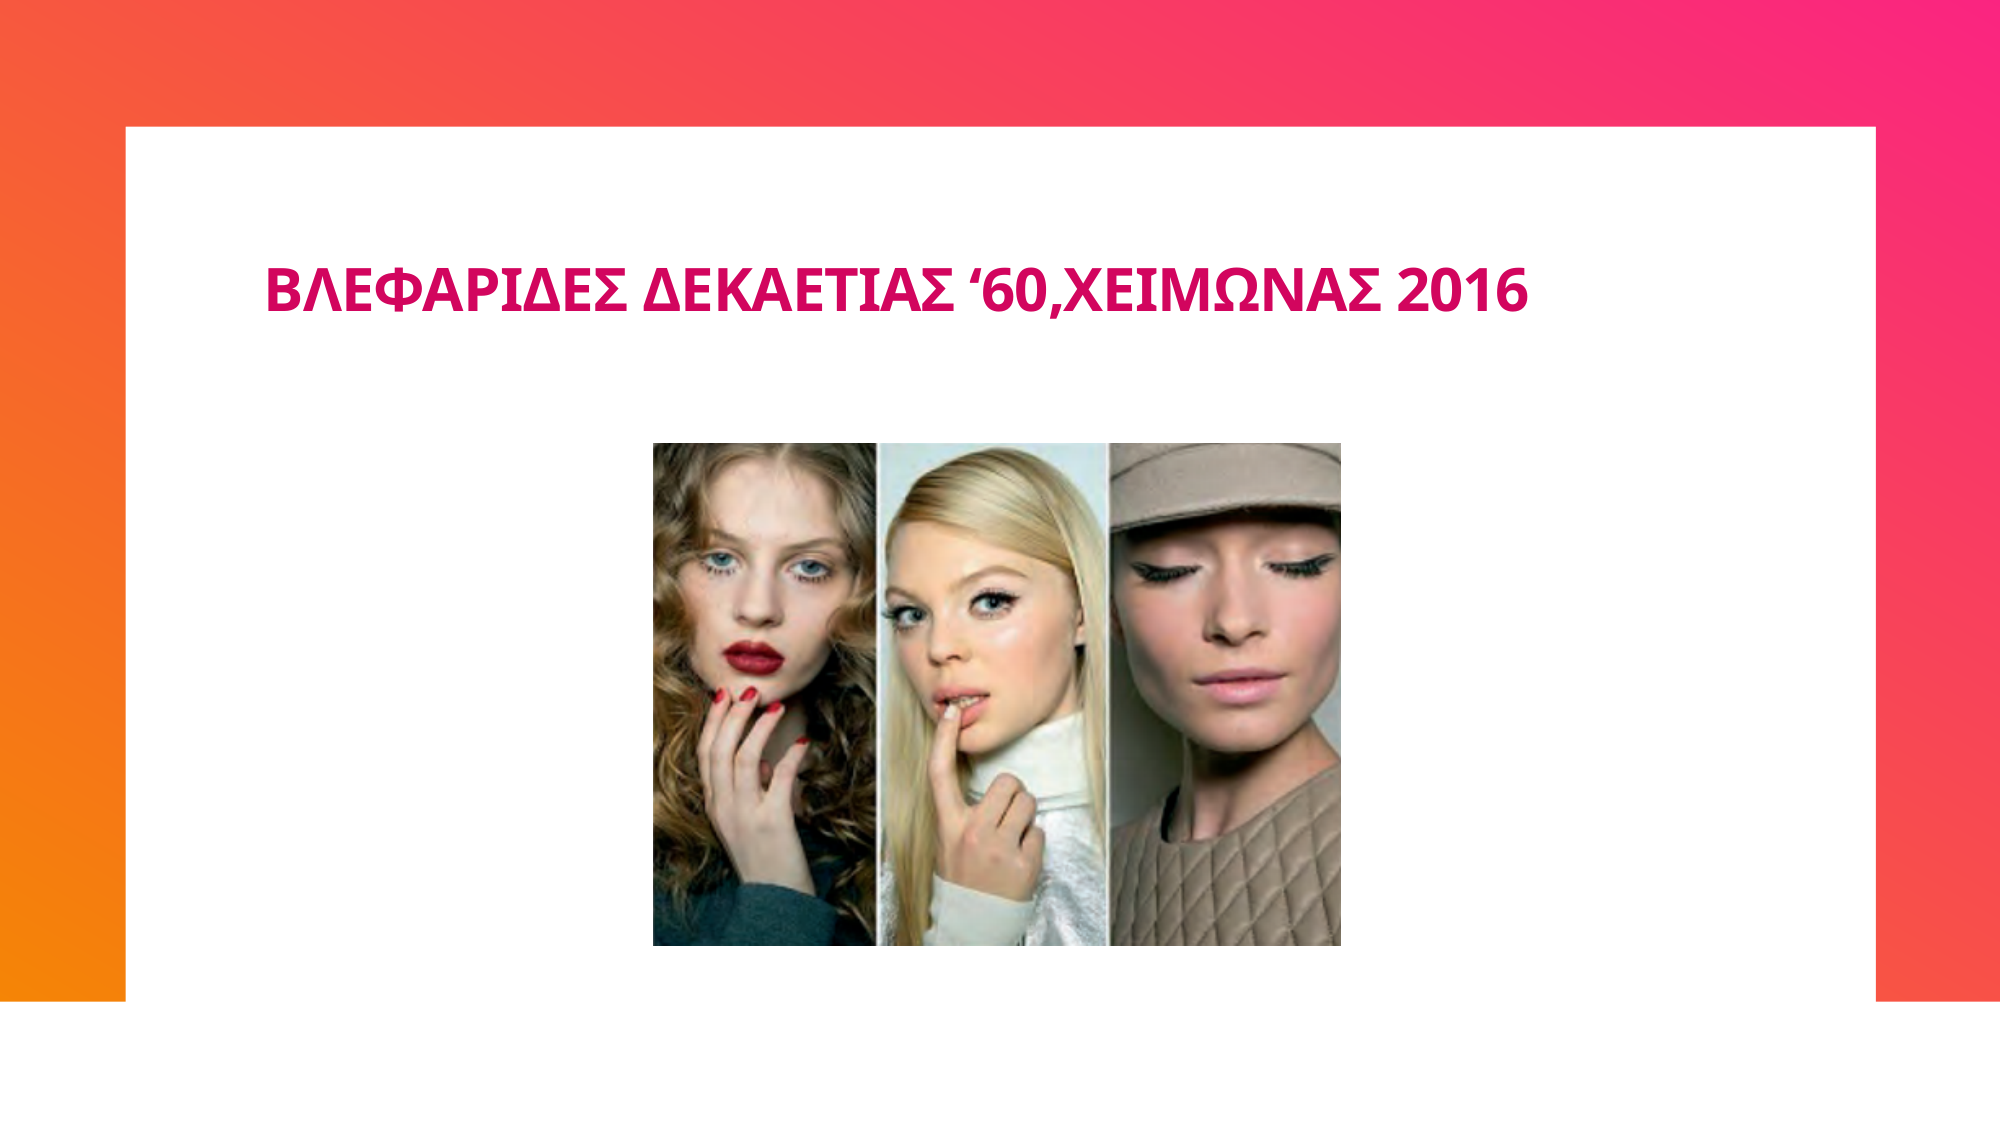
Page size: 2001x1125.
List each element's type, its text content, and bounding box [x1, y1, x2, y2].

title ΒΛΕΦΑΡΙΔΕΣ ΔΕΚΑΕΤΙΑΣ ‘60,ΧΕΙΜΩΝΑΣ 2016 [248, 248, 1640, 349]
picture [653, 443, 1341, 946]
